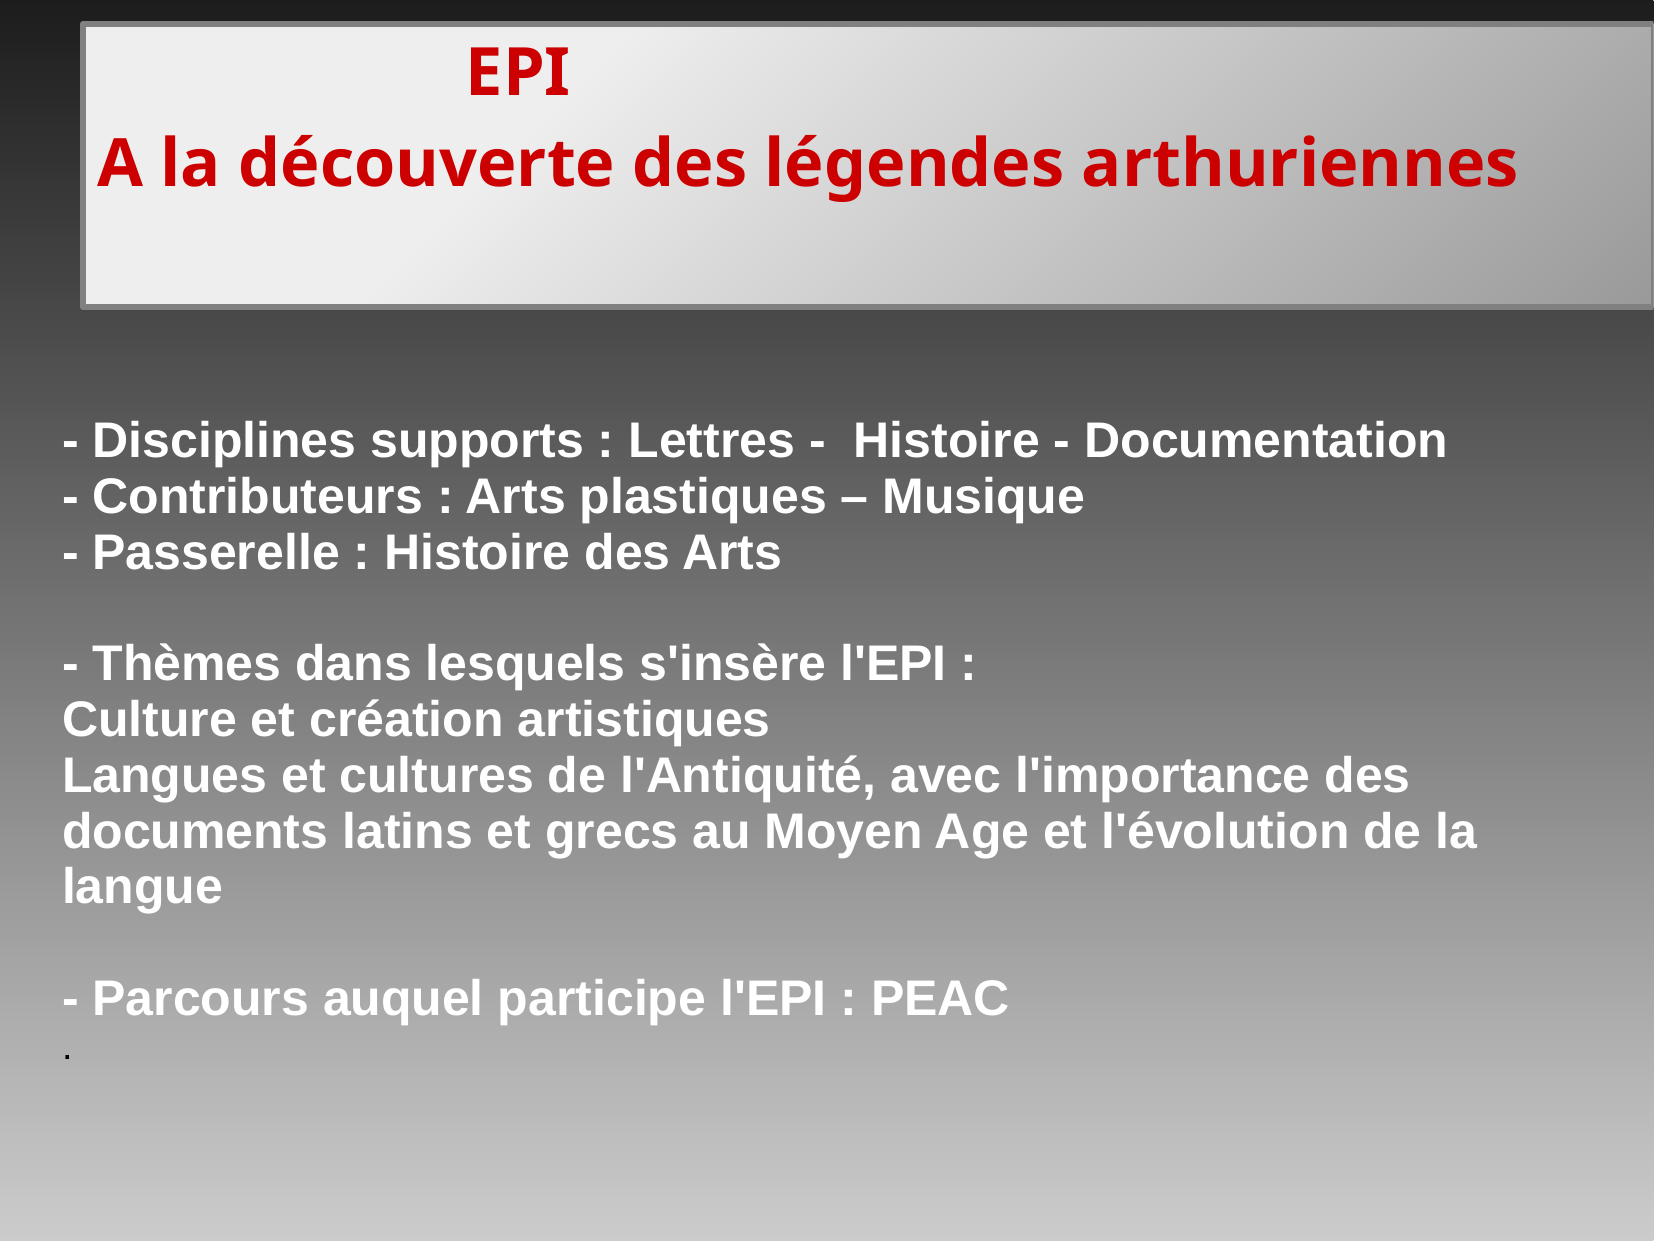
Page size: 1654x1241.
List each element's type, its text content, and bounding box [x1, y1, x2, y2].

text_box EPI A la découverte des légendes arthuriennes [82, 17, 1654, 508]
text_box - Disciplines supports : Lettres - Histoire - Documentation - Contributeurs : Arts plastiques – Musique - Passerelle : Histoire des Arts - Thèmes dans lesquels s'insère l'EPI : Culture et création artistiques Langues et cultures de l'Antiquité, avec l'importance des documents latins et grecs au Moyen Age et l'évolution de la langue - Parcours auquel participe l'EPI : PEAC . [47, 405, 1654, 1241]
